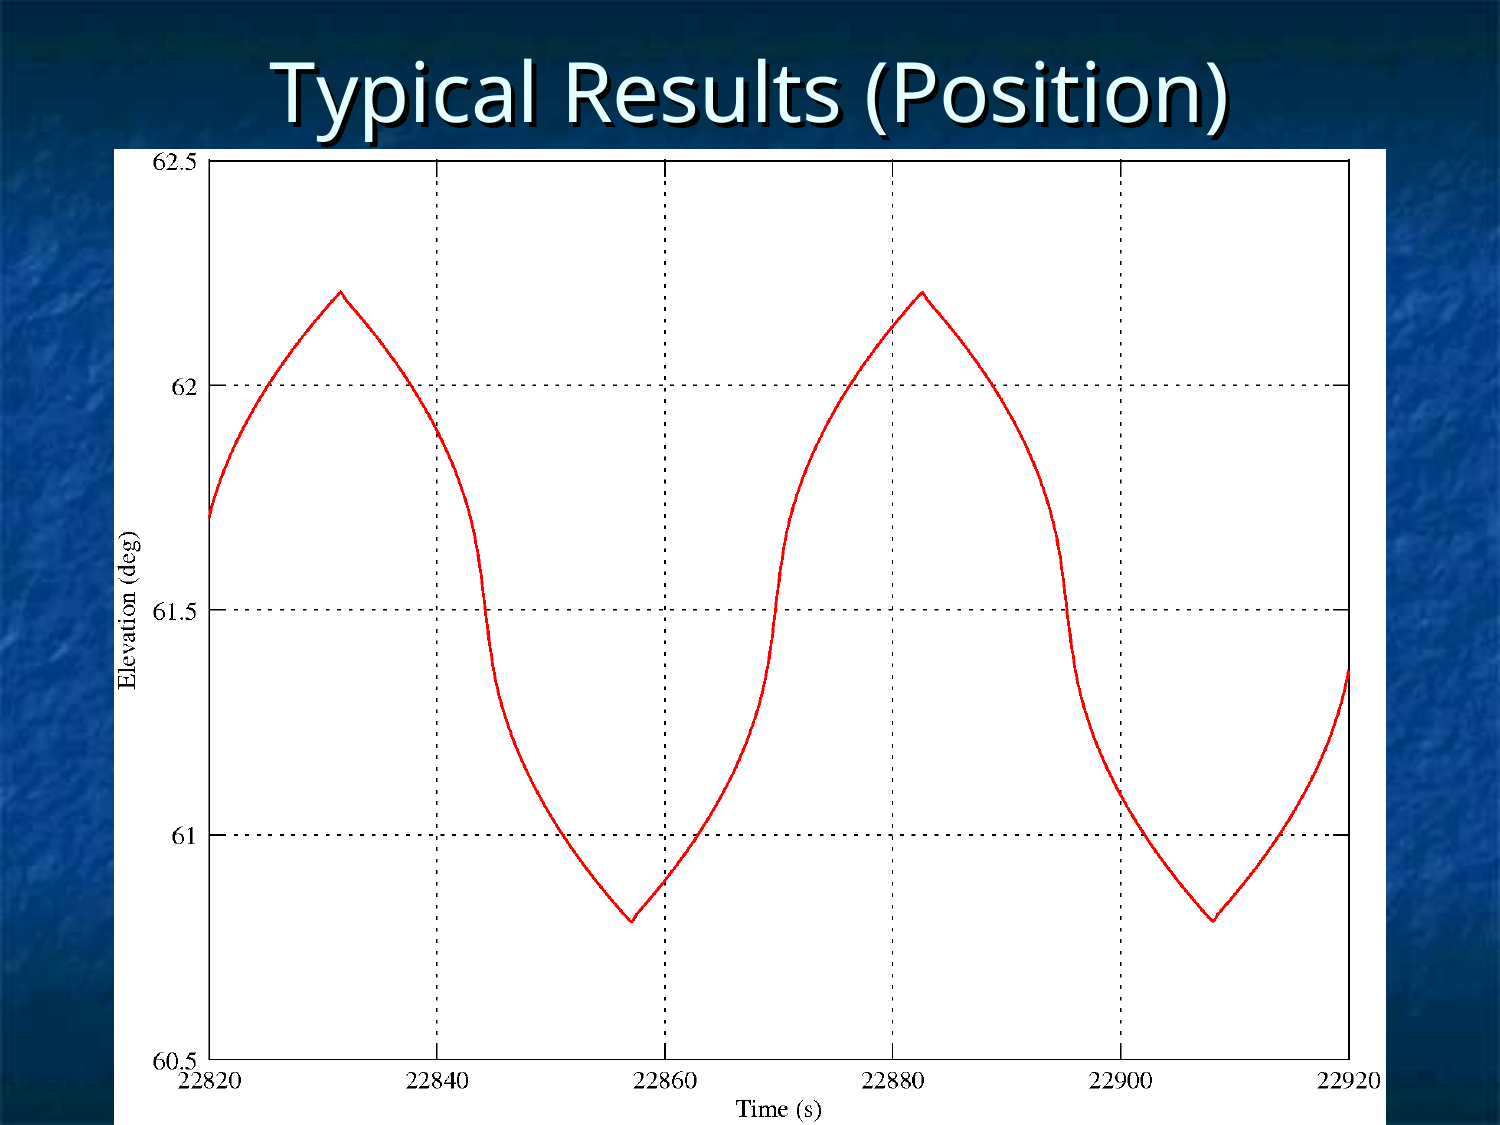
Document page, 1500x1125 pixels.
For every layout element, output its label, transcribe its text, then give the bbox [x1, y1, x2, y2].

title Typical Results (Position) [75, 26, 1425, 153]
picture [0, 0, 1500, 1125]
